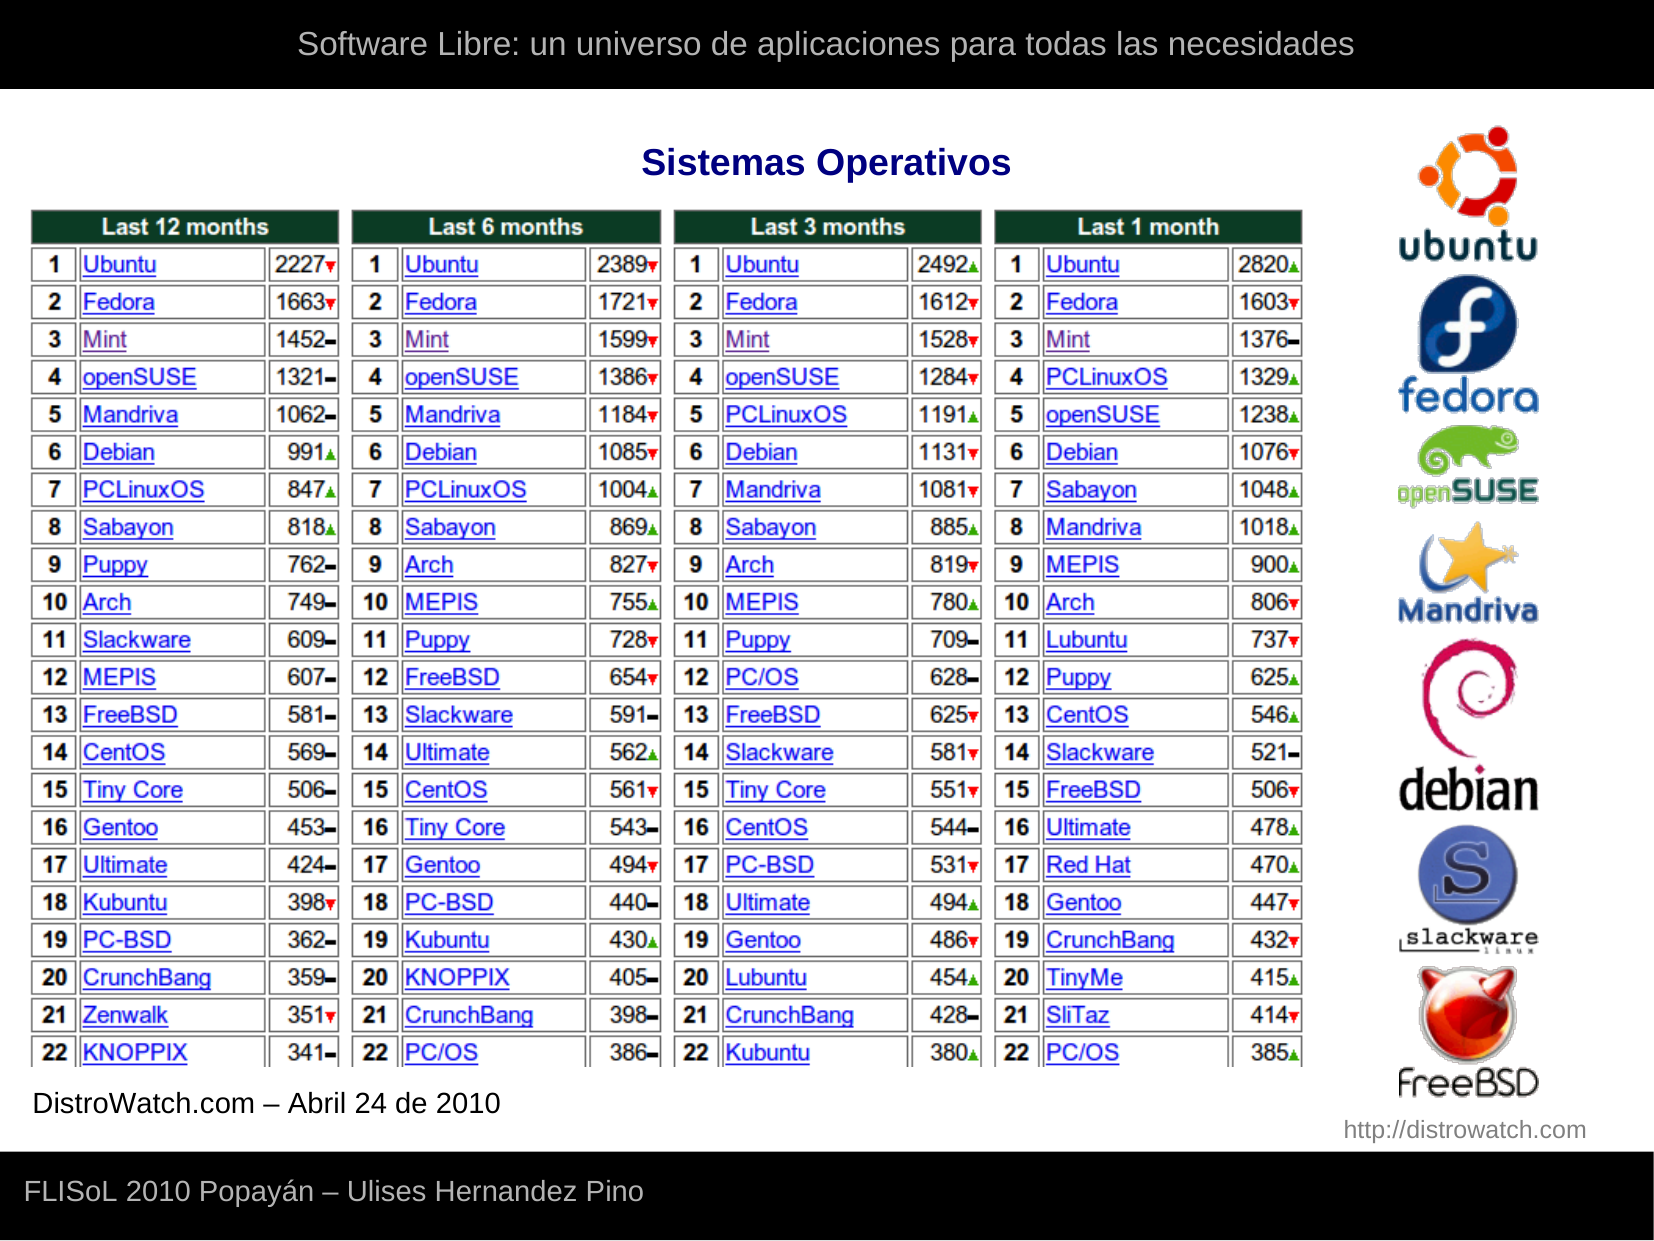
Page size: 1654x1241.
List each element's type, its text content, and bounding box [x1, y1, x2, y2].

picture [1398, 123, 1539, 264]
picture [1396, 635, 1542, 814]
picture [1399, 823, 1539, 956]
picture [11, 171, 1323, 1067]
title Sistemas Operativos [82, 118, 1571, 207]
picture [1398, 519, 1539, 625]
text_box DistroWatch.com – Abril 24 de 2010 [17, 1080, 517, 1128]
picture [1398, 273, 1539, 415]
picture [1398, 424, 1539, 510]
text_box http://distrowatch.com [1328, 1108, 1603, 1152]
picture [1399, 965, 1539, 1099]
